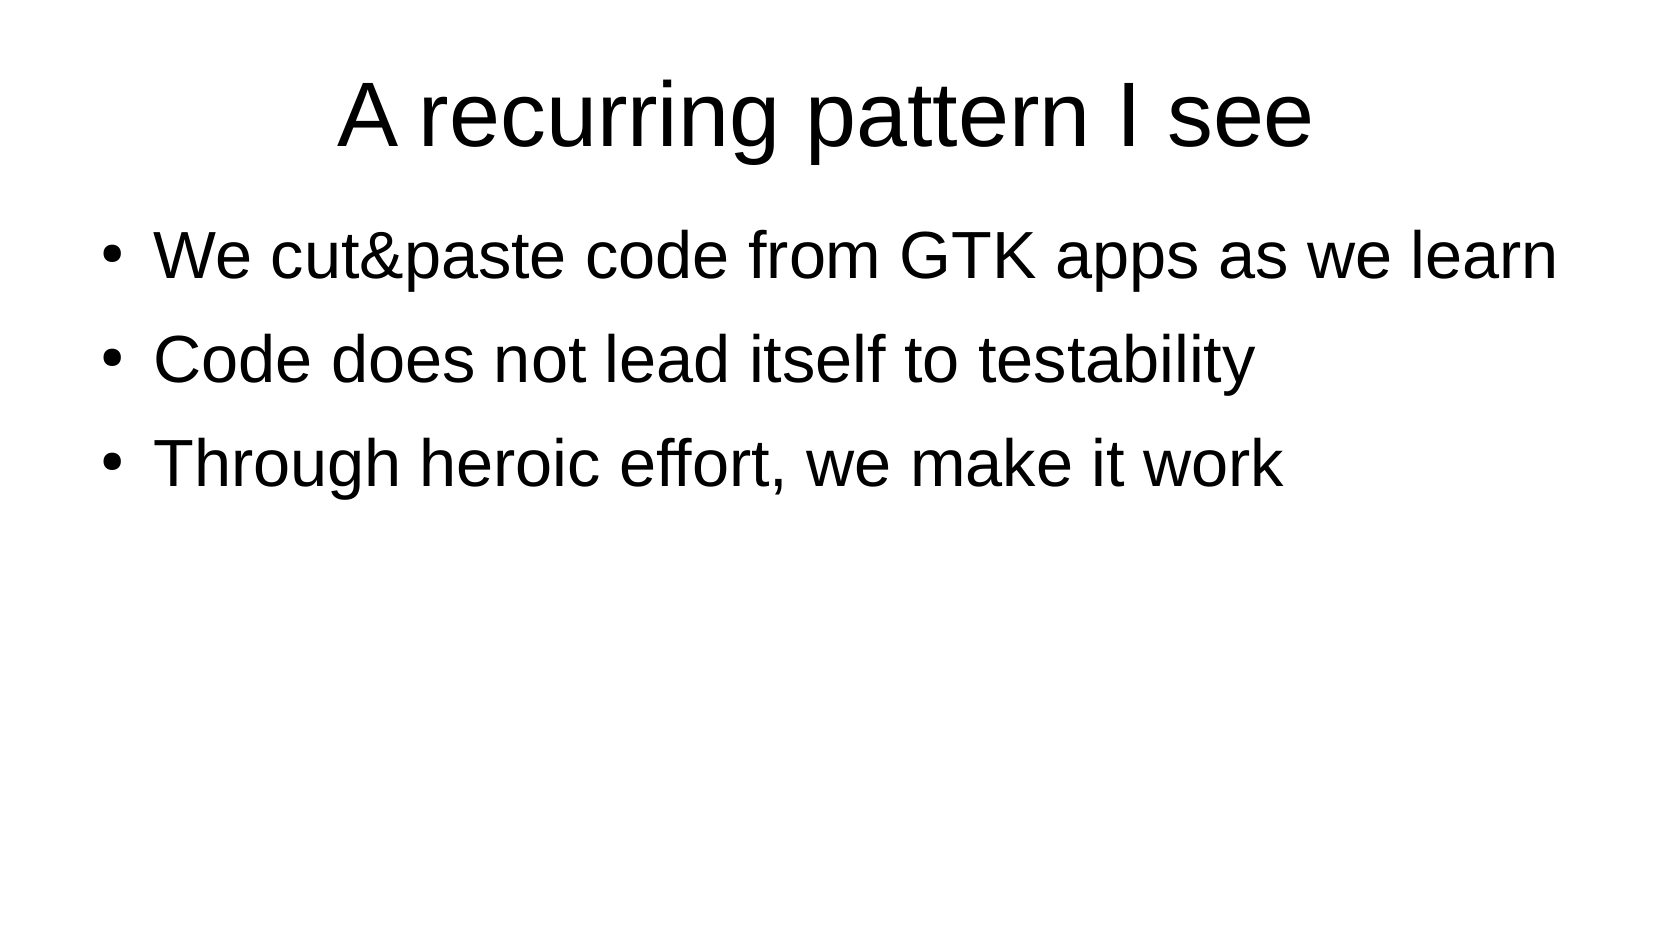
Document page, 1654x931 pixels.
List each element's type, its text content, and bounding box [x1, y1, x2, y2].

title A recurring pattern I see [82, 37, 1571, 193]
list We cut&paste code from GTK apps as we learn Code does not lead itself to testability Through heroic effort, we make it work [82, 217, 1571, 758]
